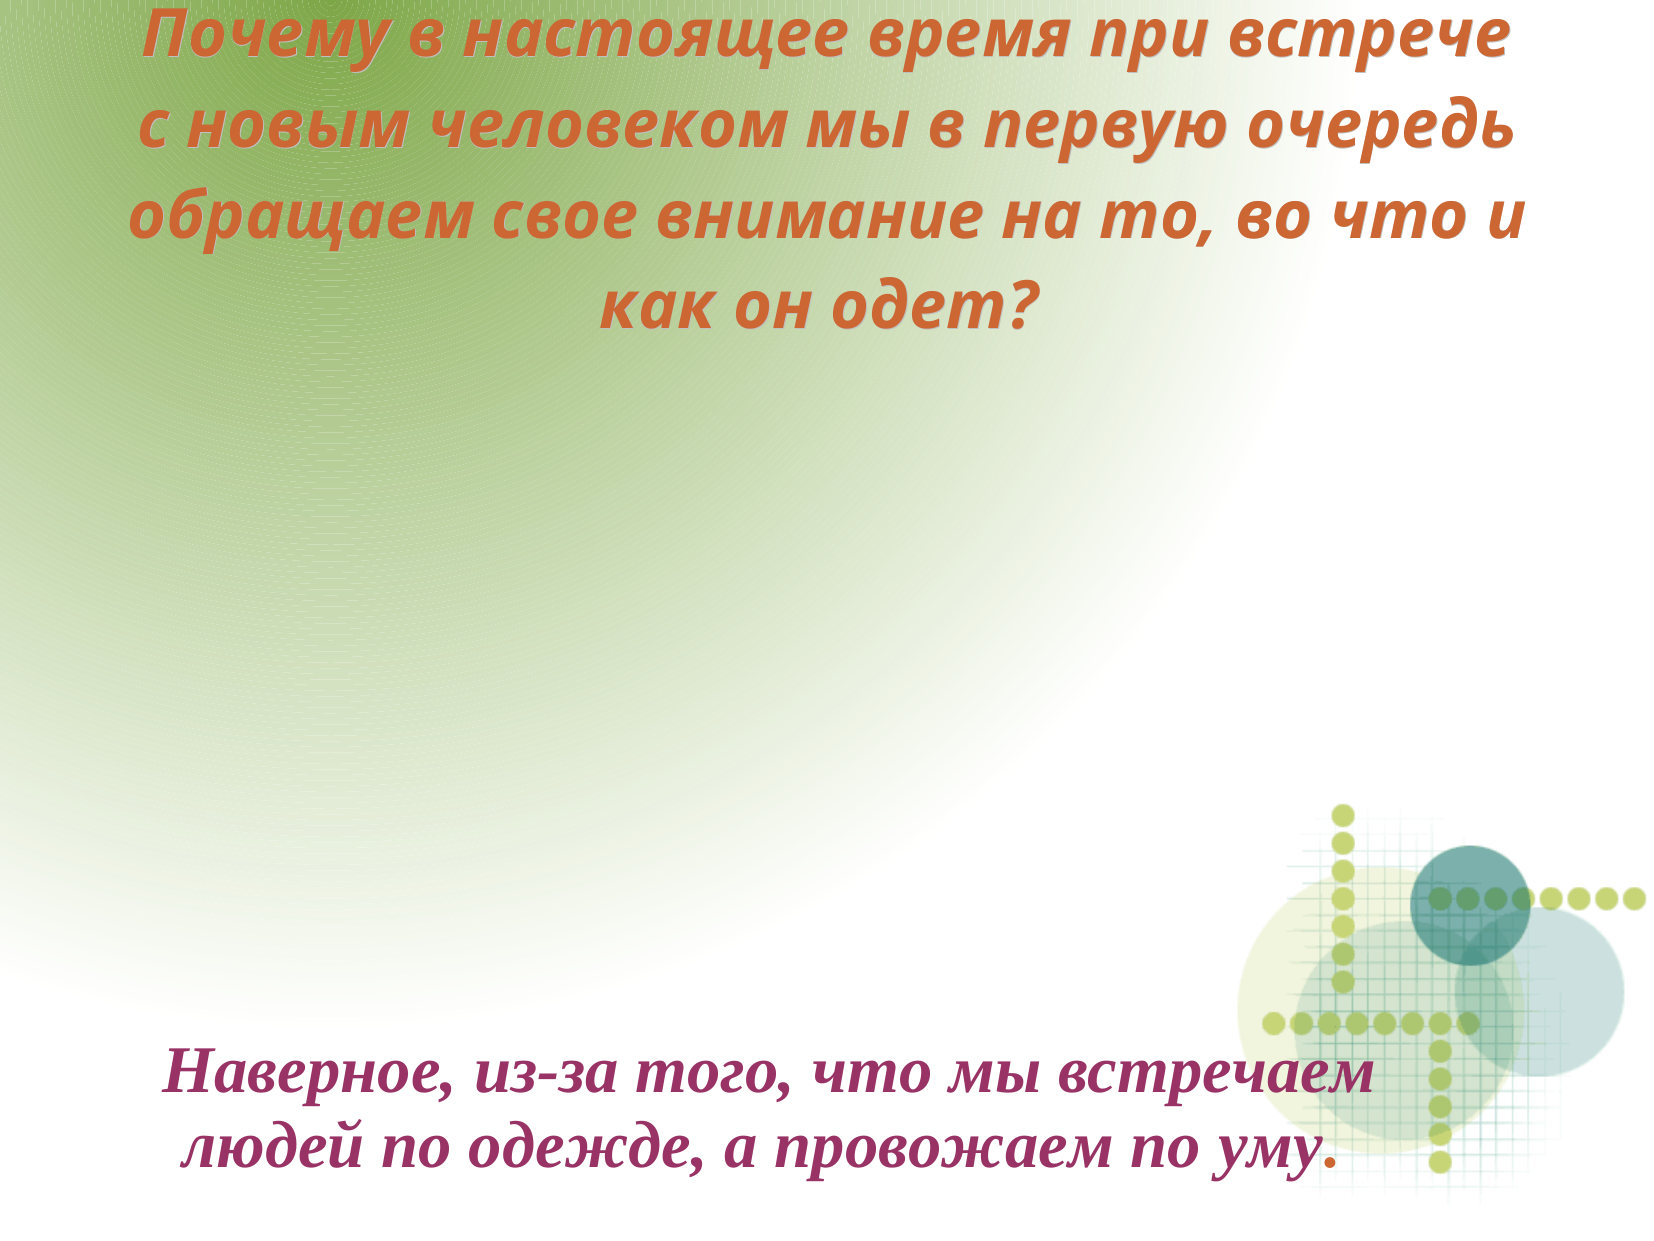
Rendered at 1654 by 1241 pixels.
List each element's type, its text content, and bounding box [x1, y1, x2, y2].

list Наверное, из-за того, что мы встречаем людей по одежде, а провожаем по уму. [64, 1033, 1477, 1241]
title Почему в настоящее время при встрече с новым человеком мы в первую очередь обращаем свое внимание на то, во что и как он одет? [121, 10, 1534, 403]
picture [323, 383, 709, 945]
picture [856, 383, 1654, 1211]
